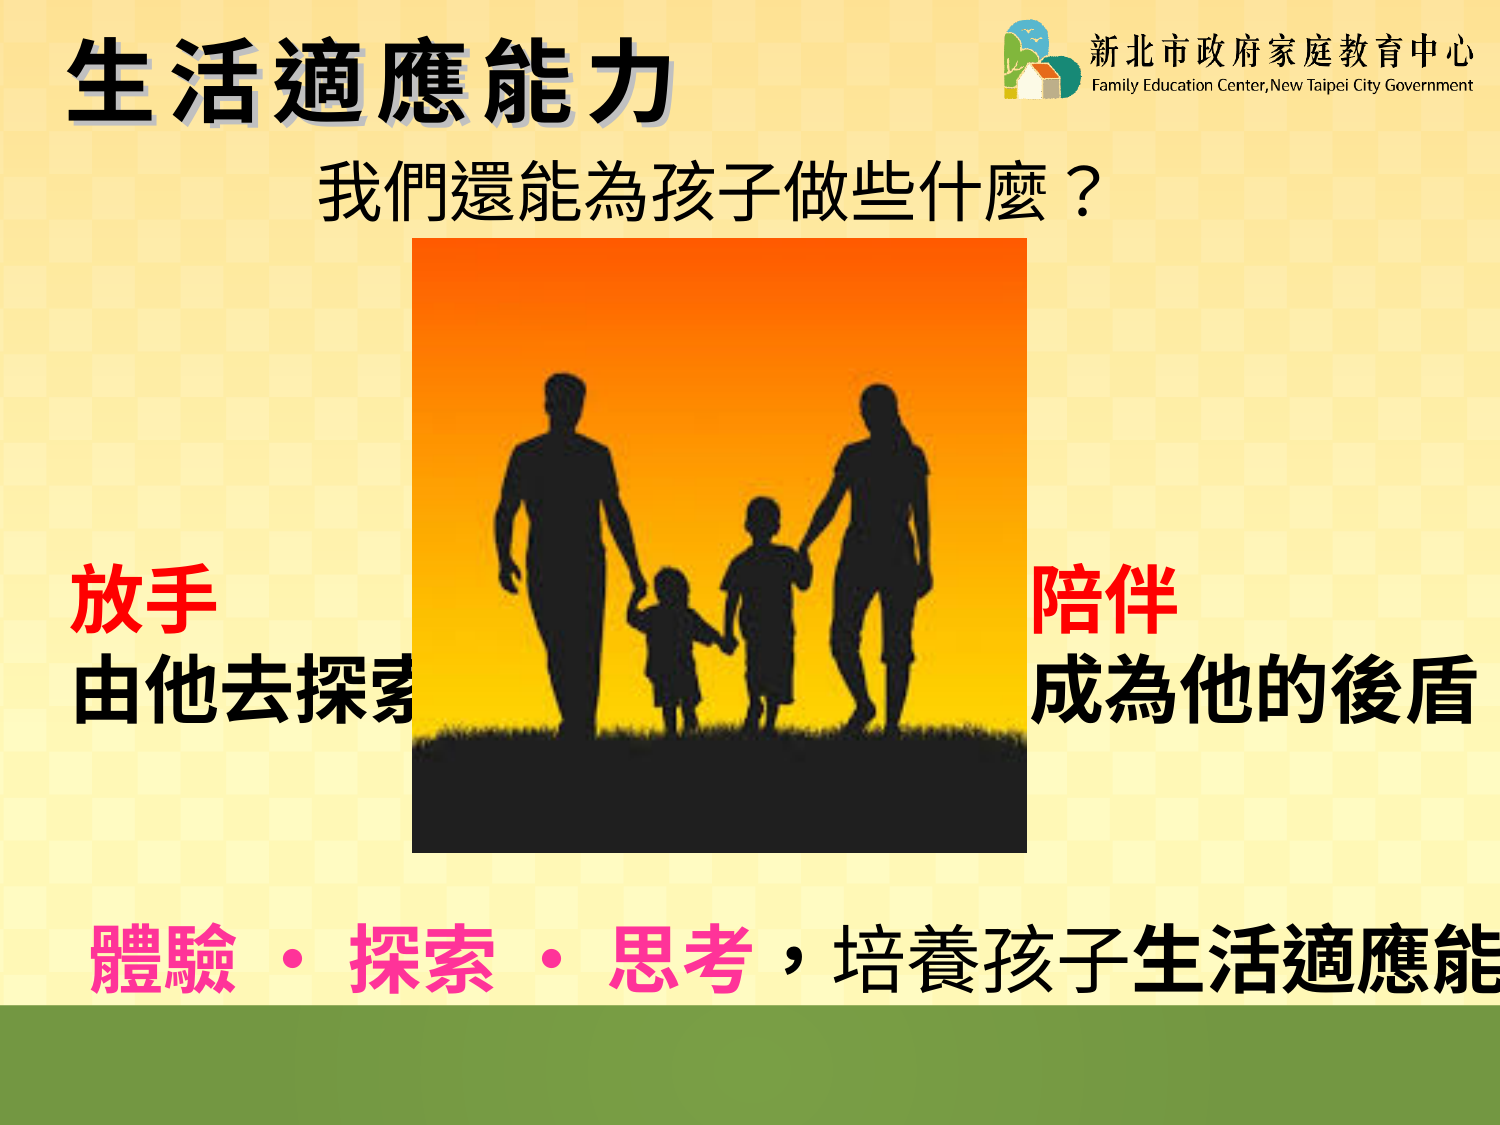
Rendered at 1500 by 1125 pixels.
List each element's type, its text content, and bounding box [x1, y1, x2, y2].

text_box 我們還能為孩子做些什麼？ [301, 142, 1253, 239]
text_box 陪伴 成為他的後盾 [1027, 545, 1494, 740]
picture [412, 238, 1027, 853]
text_box 體驗 ‧ 探索 ‧ 思考，培養孩子生活適應能力 [74, 905, 1500, 1010]
text_box 放手 由他去探索 [54, 545, 412, 743]
text_box 生活適應能力 [49, 16, 712, 143]
